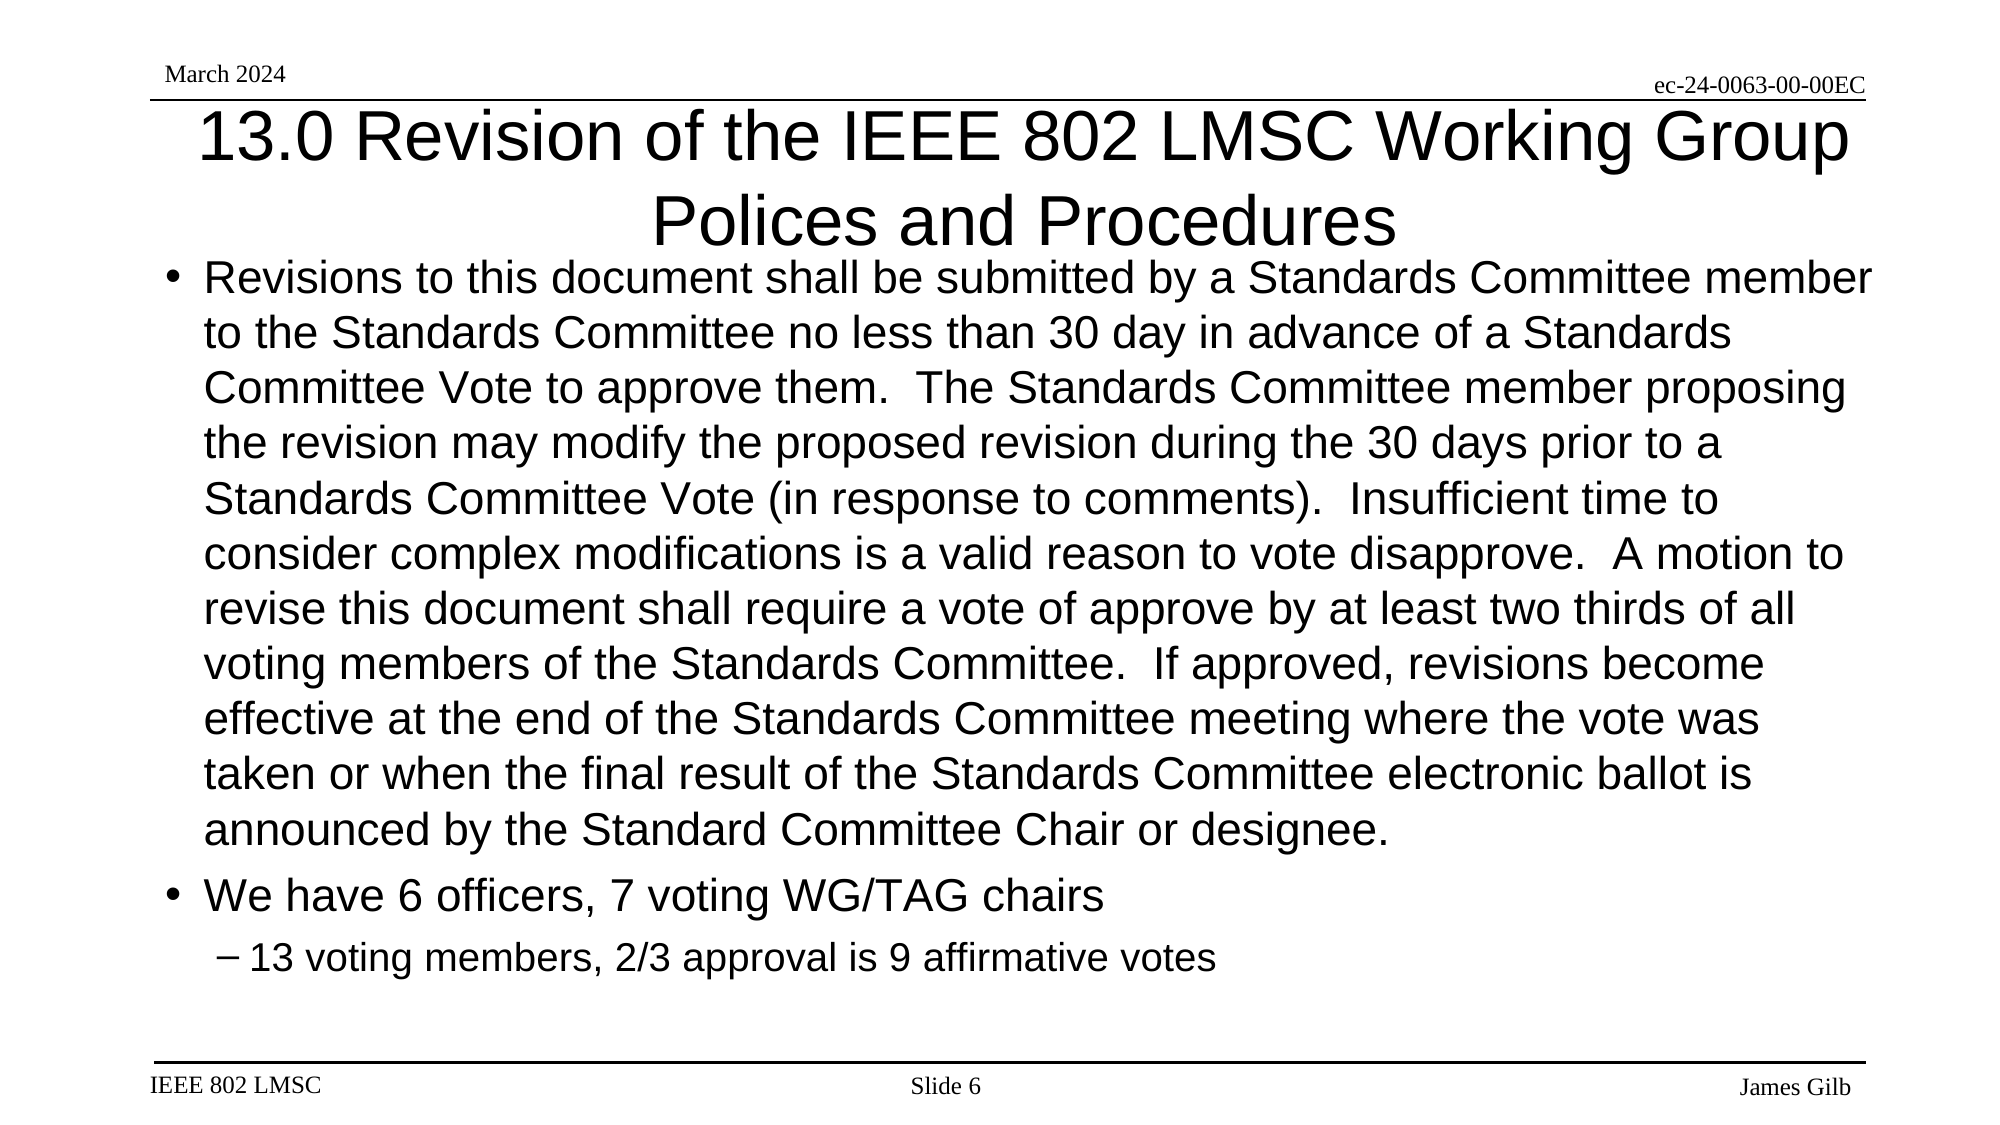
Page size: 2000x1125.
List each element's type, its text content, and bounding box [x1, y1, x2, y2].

list Revisions to this document shall be submitted by a Standards Committee member to the Standards Committee no less than 30 day in advance of a Standards Committee Vote to approve them. The Standards Committee member proposing the revision may modify the proposed revision during the 30 days prior to a Standards Committee Vote (in response to comments). Insufficient time to consider complex modifications is a valid reason to vote disapprove. A motion to revise this document shall require a vote of approve by at least two thirds of all voting members of the Standards Committee. If approved, revisions become effective at the end of the Standards Committee meeting where the vote was taken or when the final result of the Standards Committee electronic ballot is announced by the Standard Committee Chair or designee. We have 6 officers, 7 voting WG/TAG chairs 13 voting members, 2/3 approval is 9 affirmative votes [149, 239, 1900, 1051]
title 13.0 Revision of the IEEE 802 LMSC Working Group Polices and Procedures [149, 82, 1900, 239]
